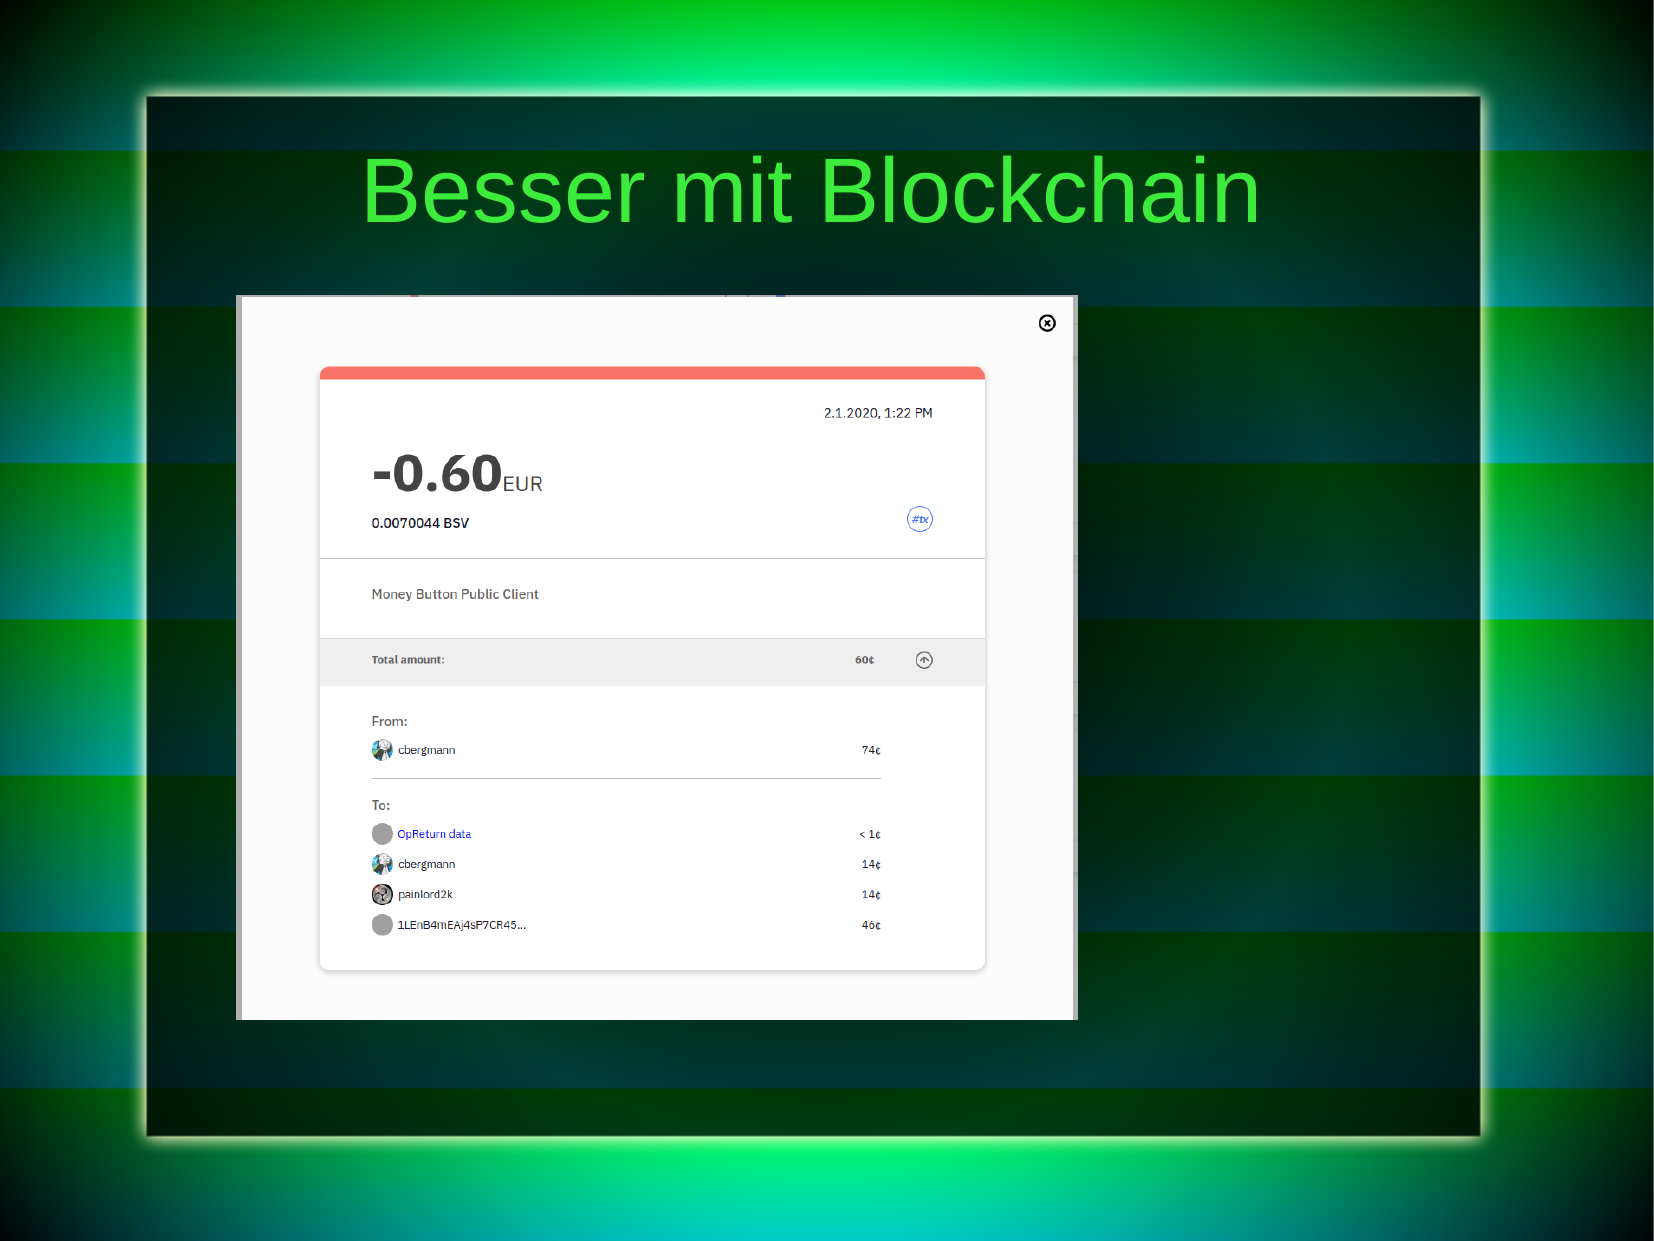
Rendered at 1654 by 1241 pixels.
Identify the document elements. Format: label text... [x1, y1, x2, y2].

picture [0, 0, 1654, 1241]
title Besser mit Blockchain [147, 94, 1477, 287]
